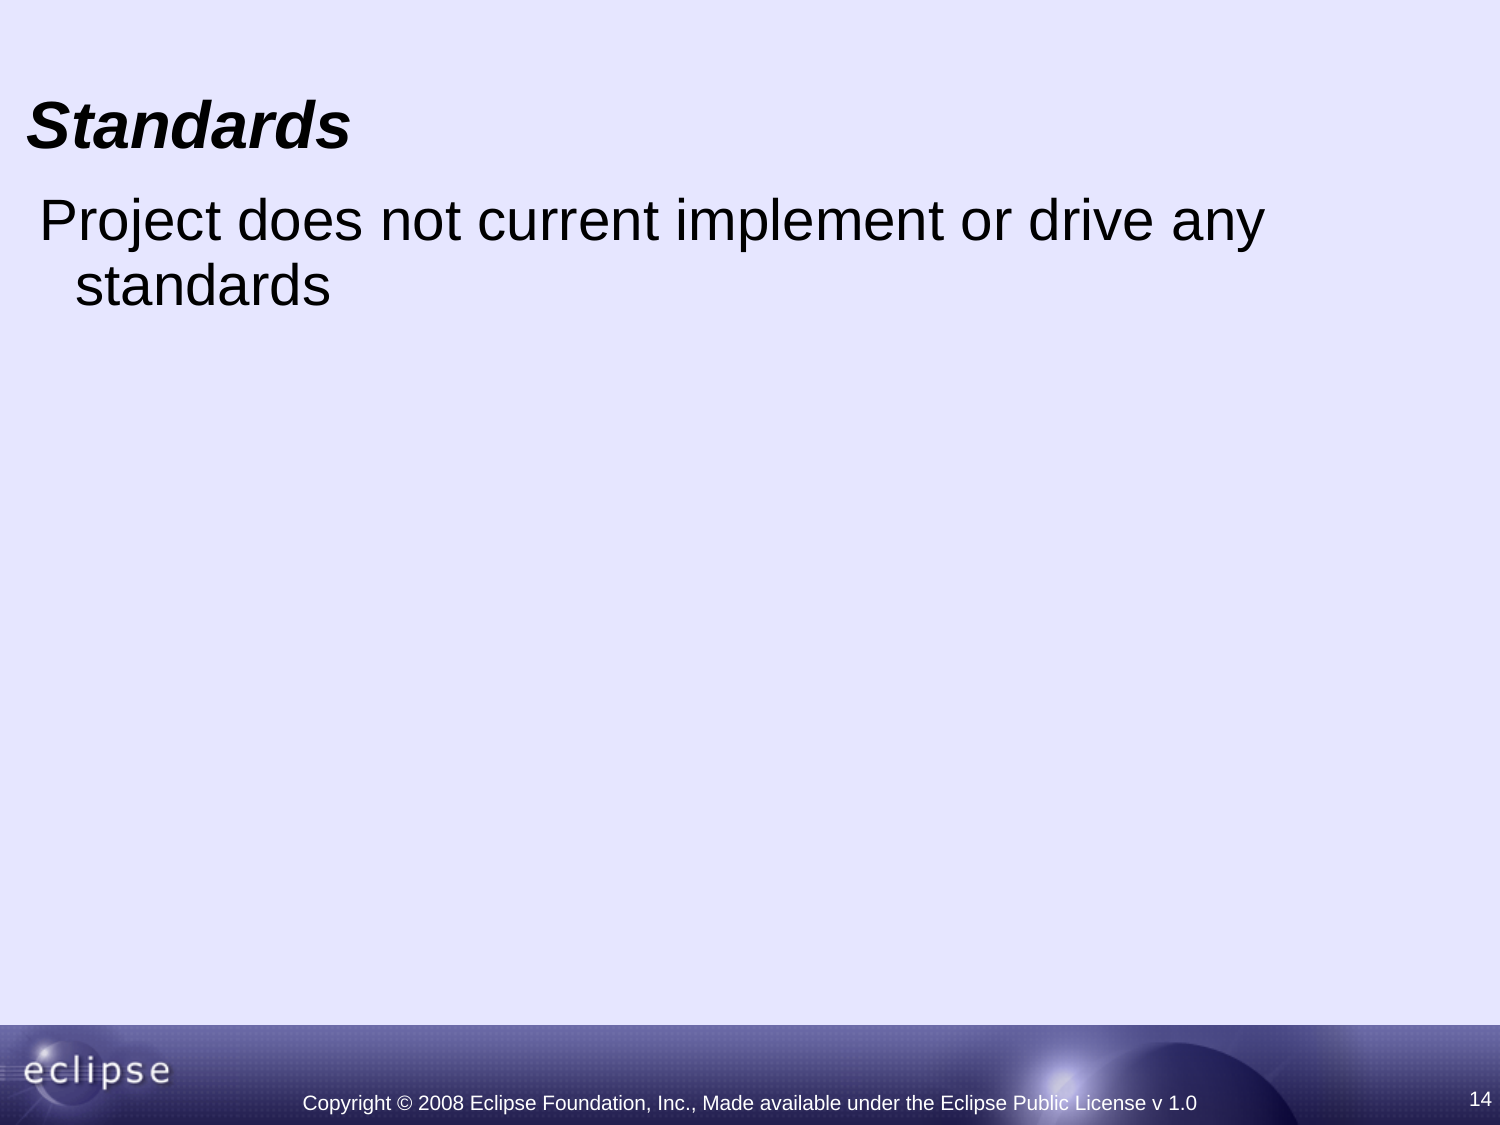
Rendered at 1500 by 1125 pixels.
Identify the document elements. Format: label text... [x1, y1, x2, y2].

list Project does not current implement or drive any standards [37, 187, 1463, 1021]
title Standards [26, 77, 1474, 179]
picture [0, 1025, 1500, 1125]
